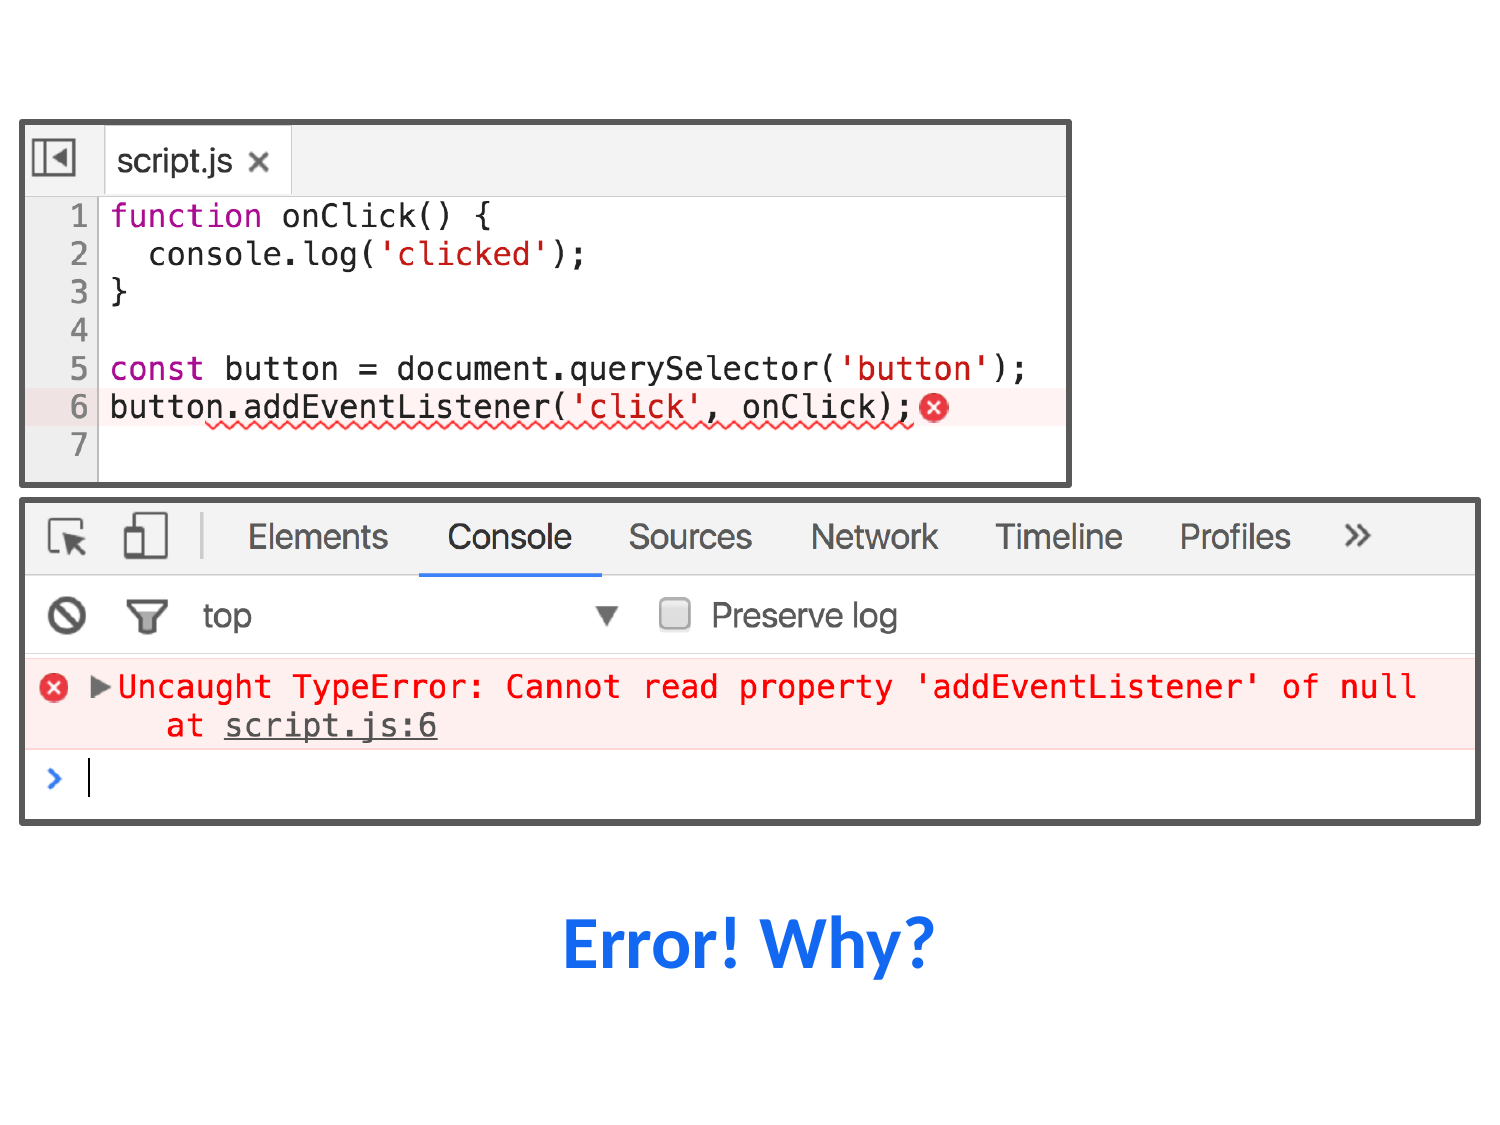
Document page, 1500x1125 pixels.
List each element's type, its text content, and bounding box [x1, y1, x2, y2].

picture [24, 124, 1066, 482]
list Error! Why? [128, 865, 1372, 1017]
picture [24, 503, 1475, 820]
